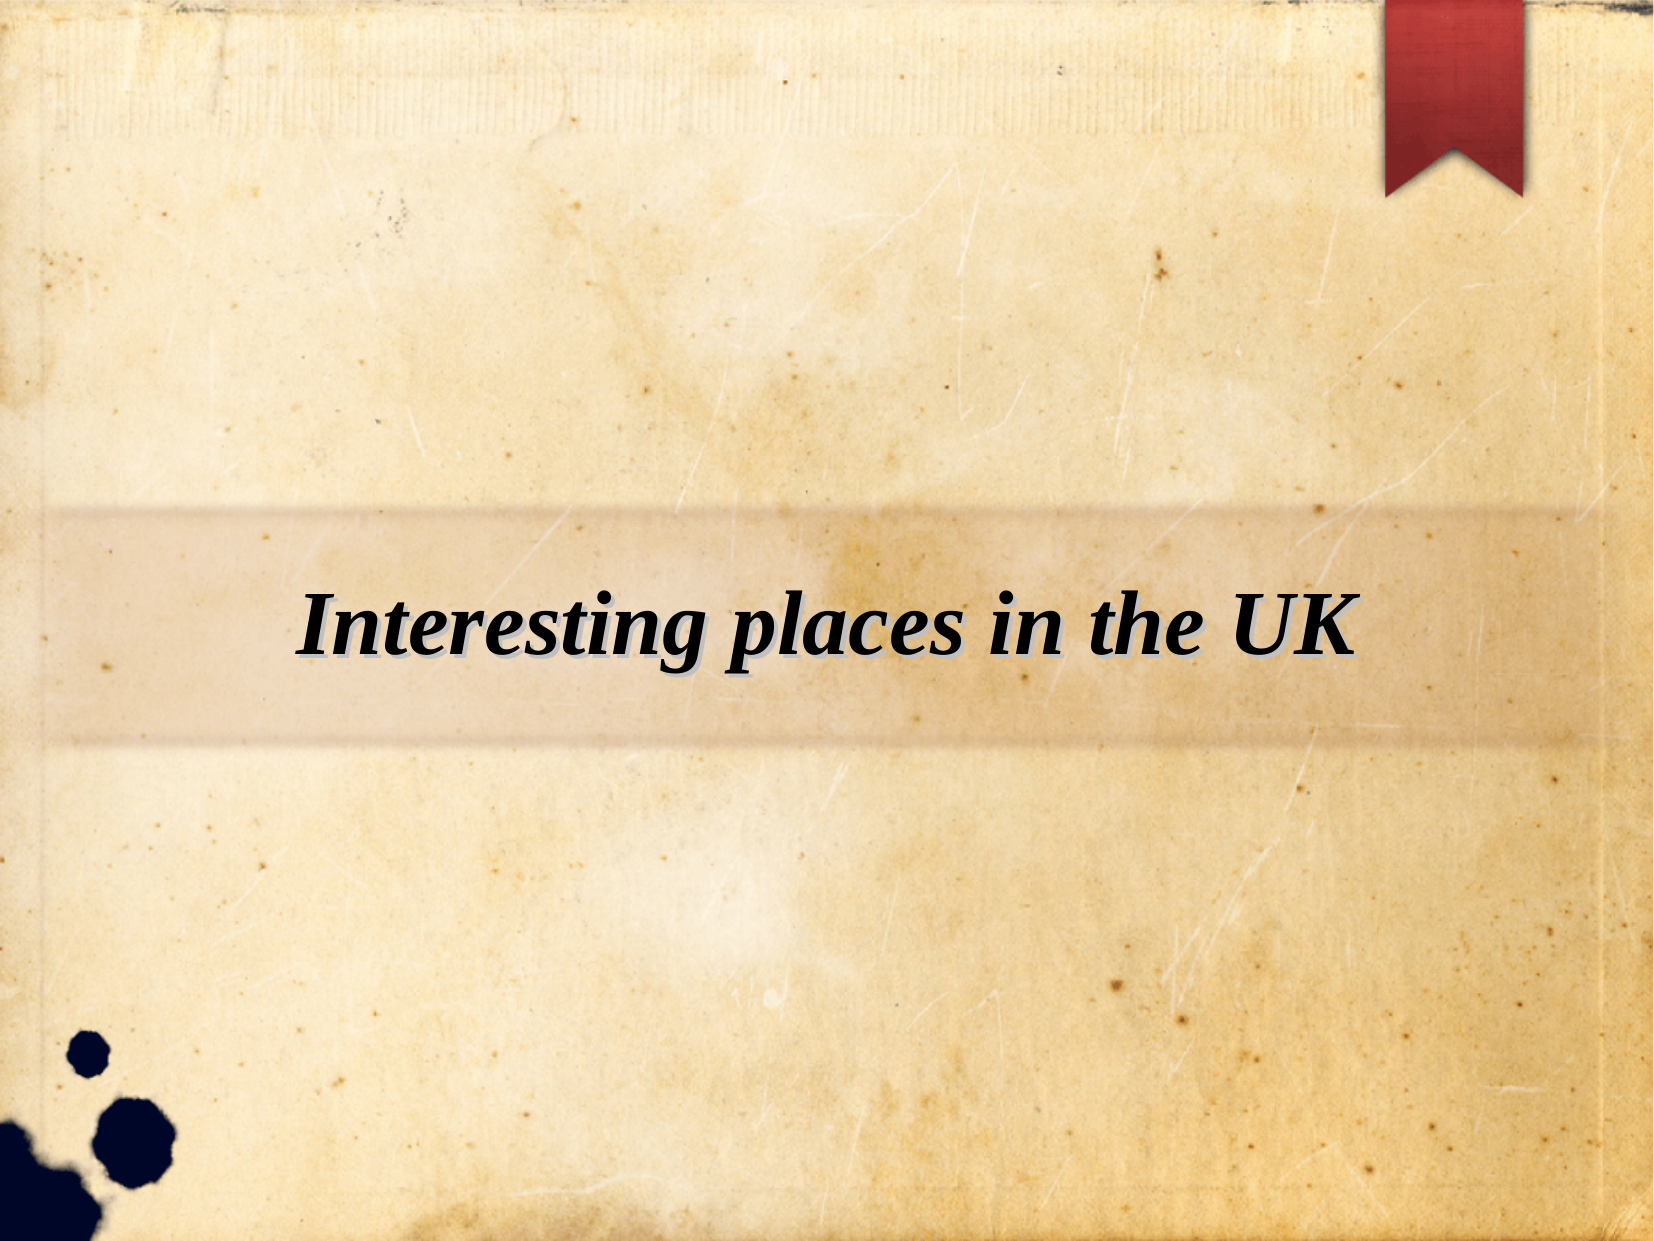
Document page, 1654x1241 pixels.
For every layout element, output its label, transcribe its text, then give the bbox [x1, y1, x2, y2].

title Interesting places in the UK [82, 519, 1571, 727]
picture [0, 0, 1654, 1241]
